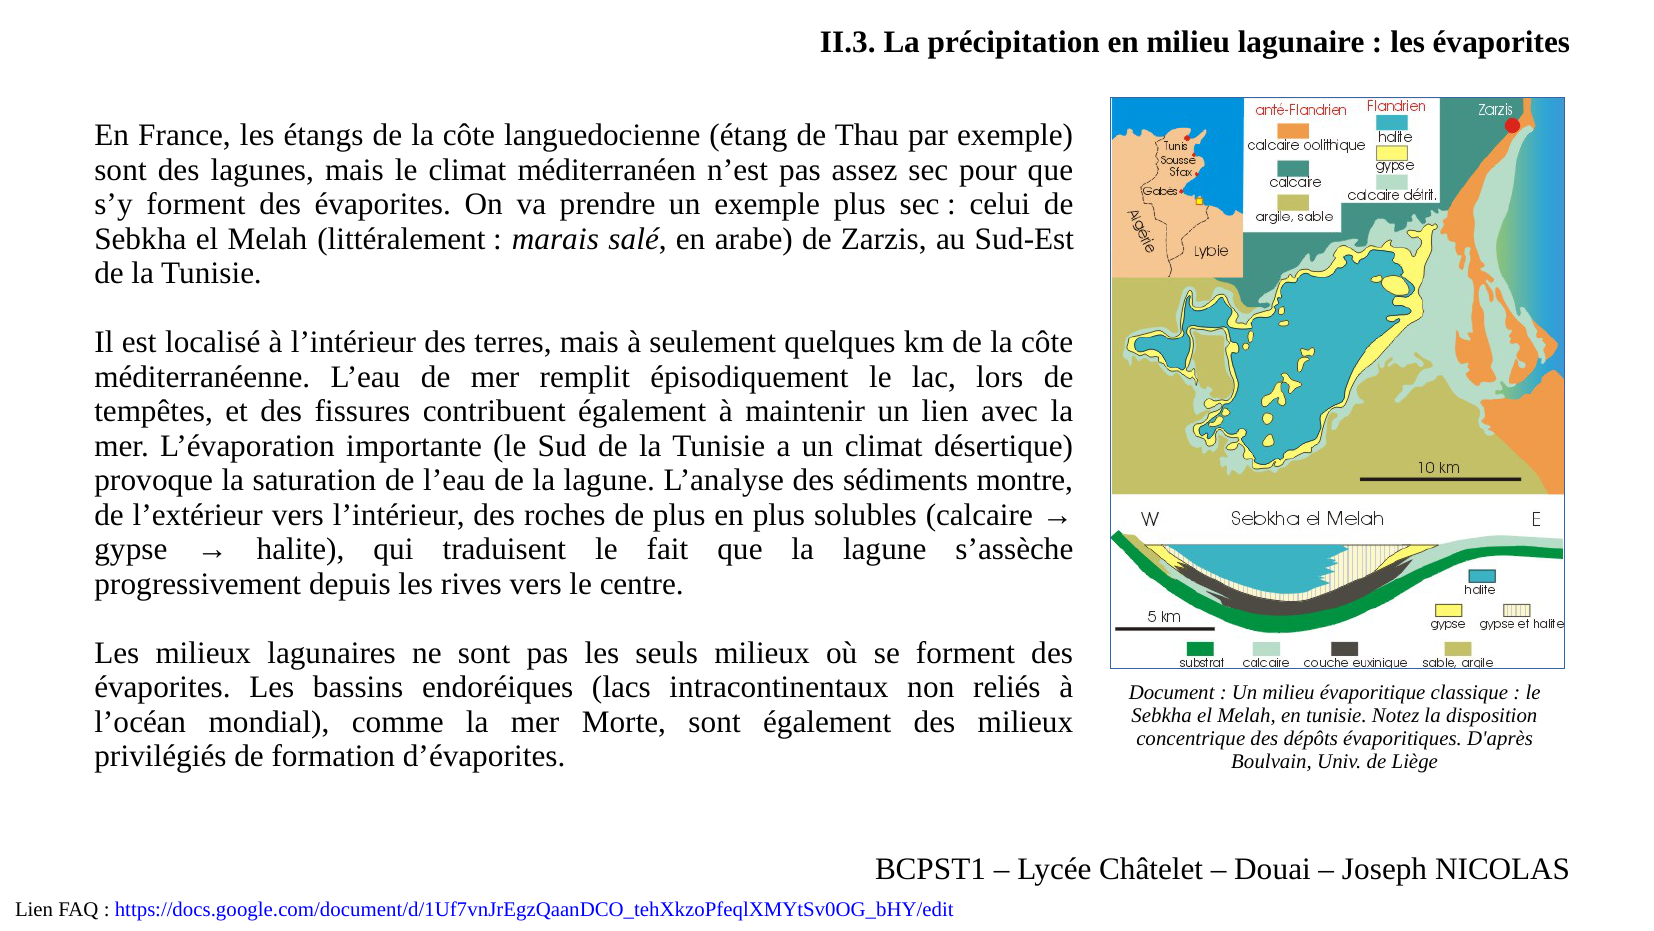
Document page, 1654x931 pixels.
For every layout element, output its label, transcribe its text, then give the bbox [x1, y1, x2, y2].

text_box En France, les étangs de la côte languedocienne (étang de Thau par exemple) sont des lagunes, mais le climat méditerranéen n’est pas assez sec pour que s’y forment des évaporites. On va prendre un exemple plus sec : celui de Sebkha el Melah (littéralement : marais salé, en arabe) de Zarzis, au Sud-Est de la Tunisie. Il est localisé à l’intérieur des terres, mais à seulement quelques km de la côte méditerranéenne. L’eau de mer remplit épisodiquement le lac, lors de tempêtes, et des fissures contribuent également à maintenir un lien avec la mer. L’évaporation importante (le Sud de la Tunisie a un climat désertique) provoque la saturation de l’eau de la lagune. L’analyse des sédiments montre, de l’extérieur vers l’intérieur, des roches de plus en plus solubles (calcaire → gypse → halite), qui traduisent le fait que la lagune s’assèche progressivement depuis les rives vers le centre. Les milieux lagunaires ne sont pas les seuls milieux où se forment des évaporites. Les bassins endoréiques (lacs intracontinentaux non reliés à l’océan mondial), comme la mer Morte, sont également des milieux privilégiés de formation d’évaporites. [94, 118, 1075, 774]
text_box Lien FAQ : https://docs.google.com/document/d/1Uf7vnJrEgzQaanDCO_tehXkzoPfeqlXMYtSv0OG_bHY/edit [0, 897, 993, 931]
text_box BCPST1 – Lycée Châtelet – Douai – Joseph NICOLAS [637, 832, 1571, 905]
picture [1110, 97, 1565, 669]
text_box II.3. La précipitation en milieu lagunaire : les évaporites [637, 5, 1572, 78]
text_box Document : Un milieu évaporitique classique : le Sebkha el Melah, en tunisie. Notez la disposition concentrique des dépôts évaporitiques. D'après Boulvain, Univ. de Liège [1122, 681, 1548, 773]
